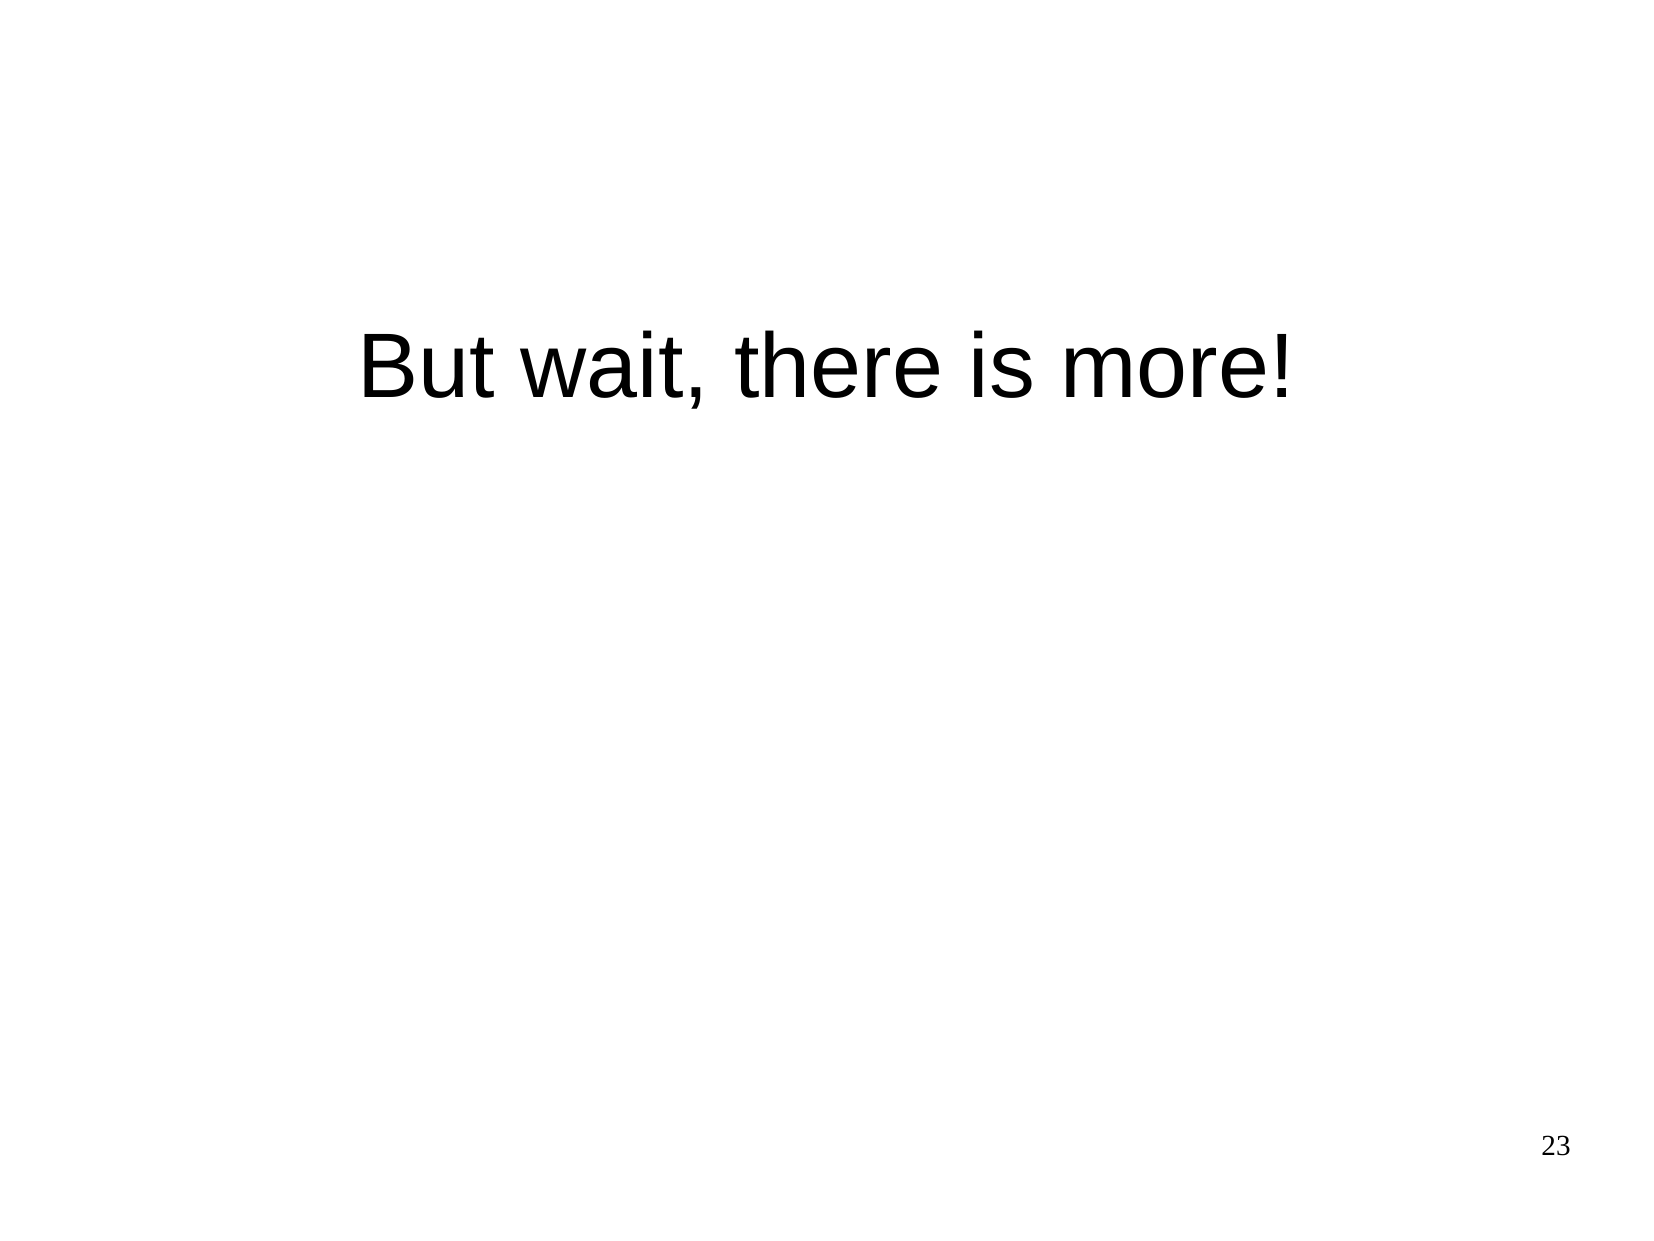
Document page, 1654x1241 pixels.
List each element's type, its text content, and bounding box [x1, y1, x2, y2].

subtitle But wait, there is more! [82, 315, 1571, 1010]
